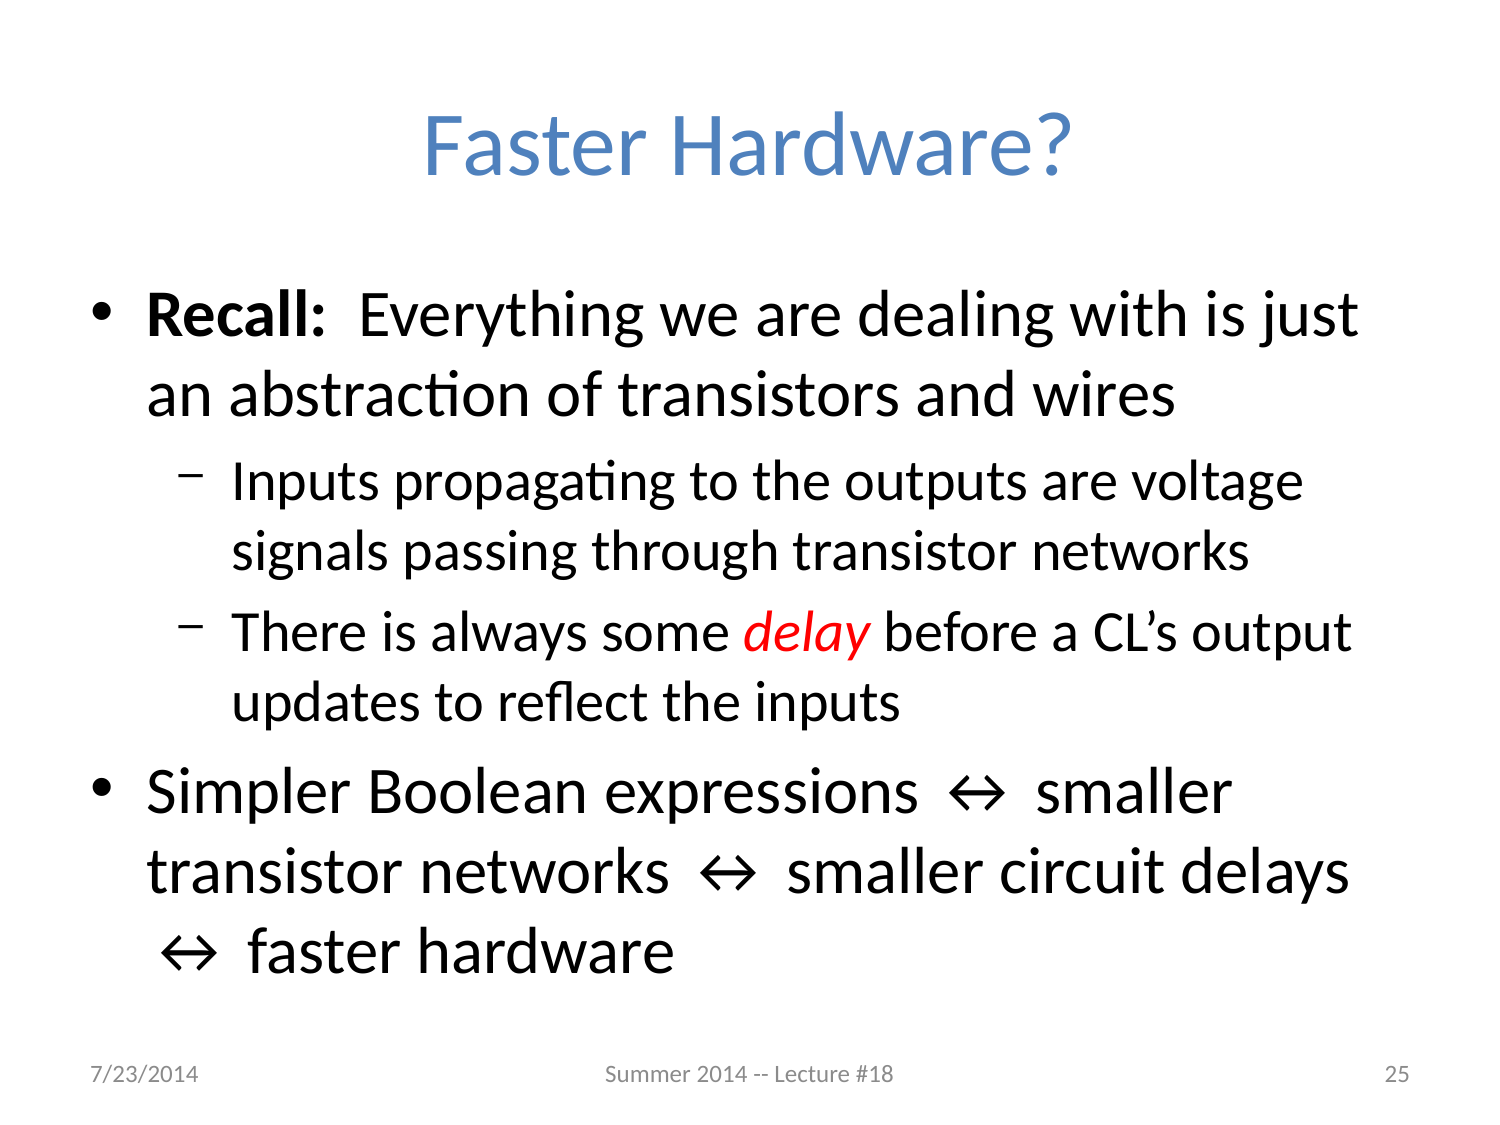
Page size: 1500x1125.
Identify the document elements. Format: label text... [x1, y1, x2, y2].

list Recall: Everything we are dealing with is just an abstraction of transistors and wires Inputs propagating to the outputs are voltage signals passing through transistor networks There is always some delay before a CL’s output updates to reflect the inputs Simpler Boolean expressions ↔ smaller transistor networks ↔ smaller circuit delays ↔ faster hardware [75, 262, 1425, 1073]
slide_number 7/23/2014 [75, 1042, 425, 1103]
title Faster Hardware? [75, 45, 1425, 233]
footer Summer 2014 -- Lecture #18 [512, 1042, 988, 1103]
slide_number <number> [1074, 1042, 1425, 1103]
